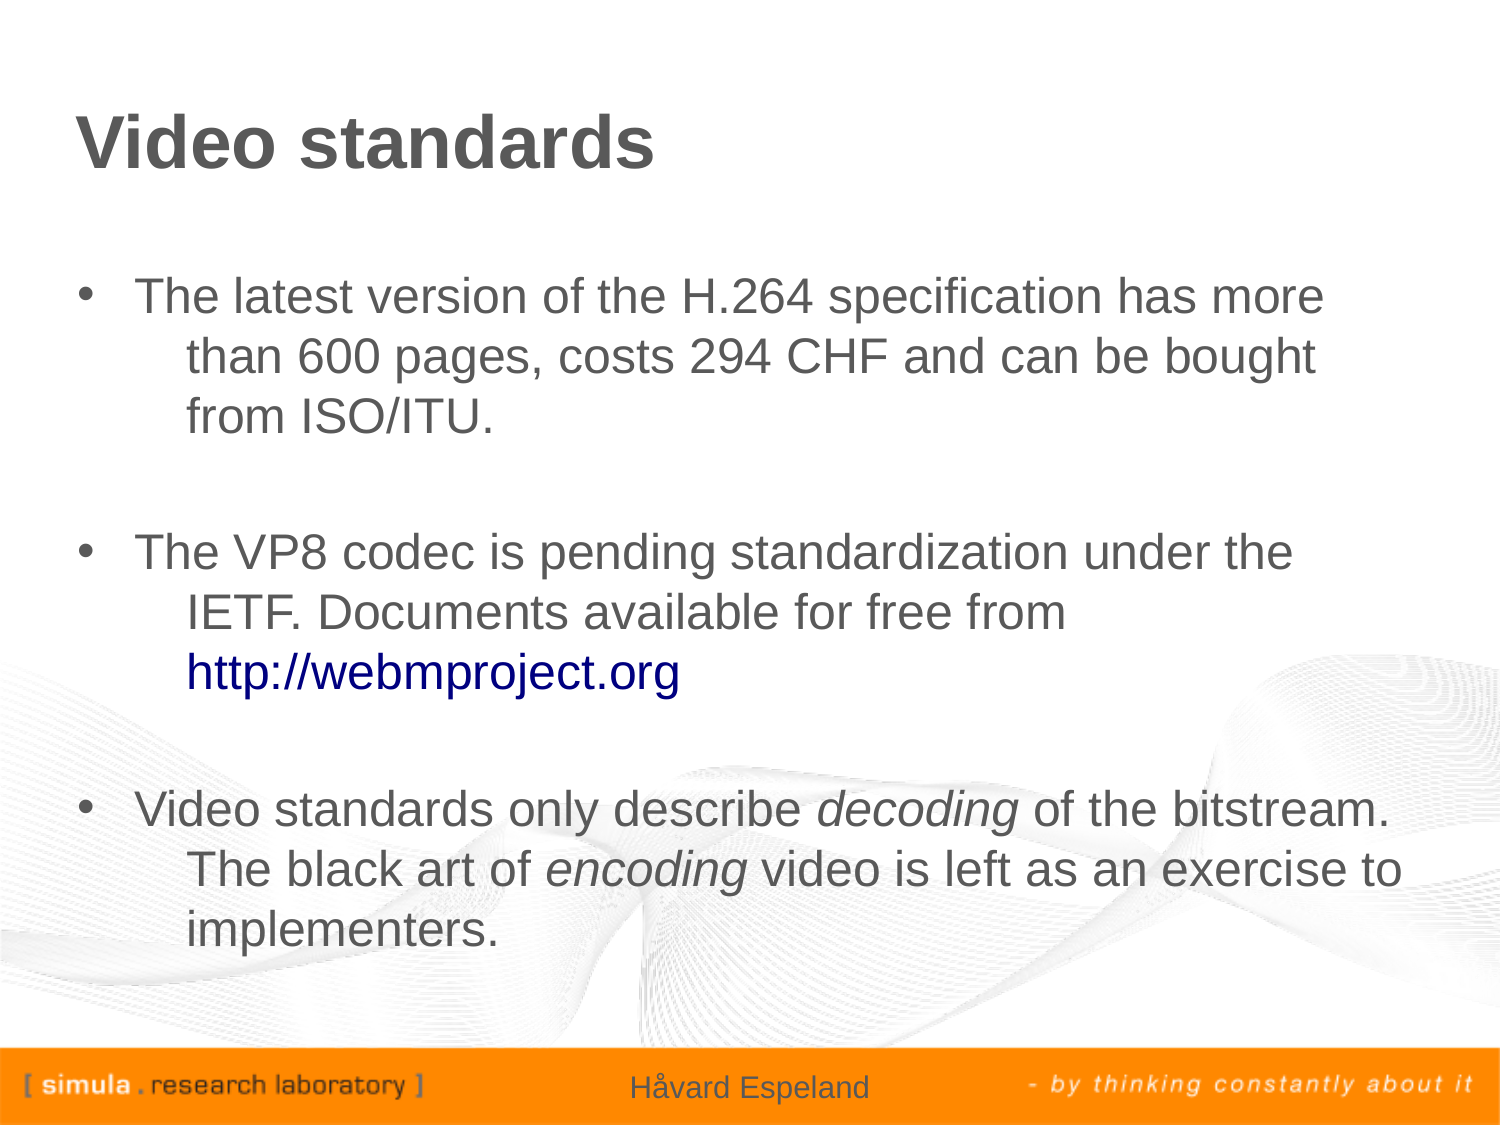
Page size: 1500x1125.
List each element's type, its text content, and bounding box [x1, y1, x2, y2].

list The latest version of the H.264 specification has more than 600 pages, costs 294 CHF and can be bought from ISO/ITU. The VP8 codec is pending standardization under the IETF. Documents available for free from http://webmproject.org Video standards only describe decoding of the bitstream. The black art of encoding video is left as an exercise to implementers. [75, 263, 1425, 1006]
title Video standards [75, 52, 1425, 226]
picture [0, 654, 1500, 1125]
